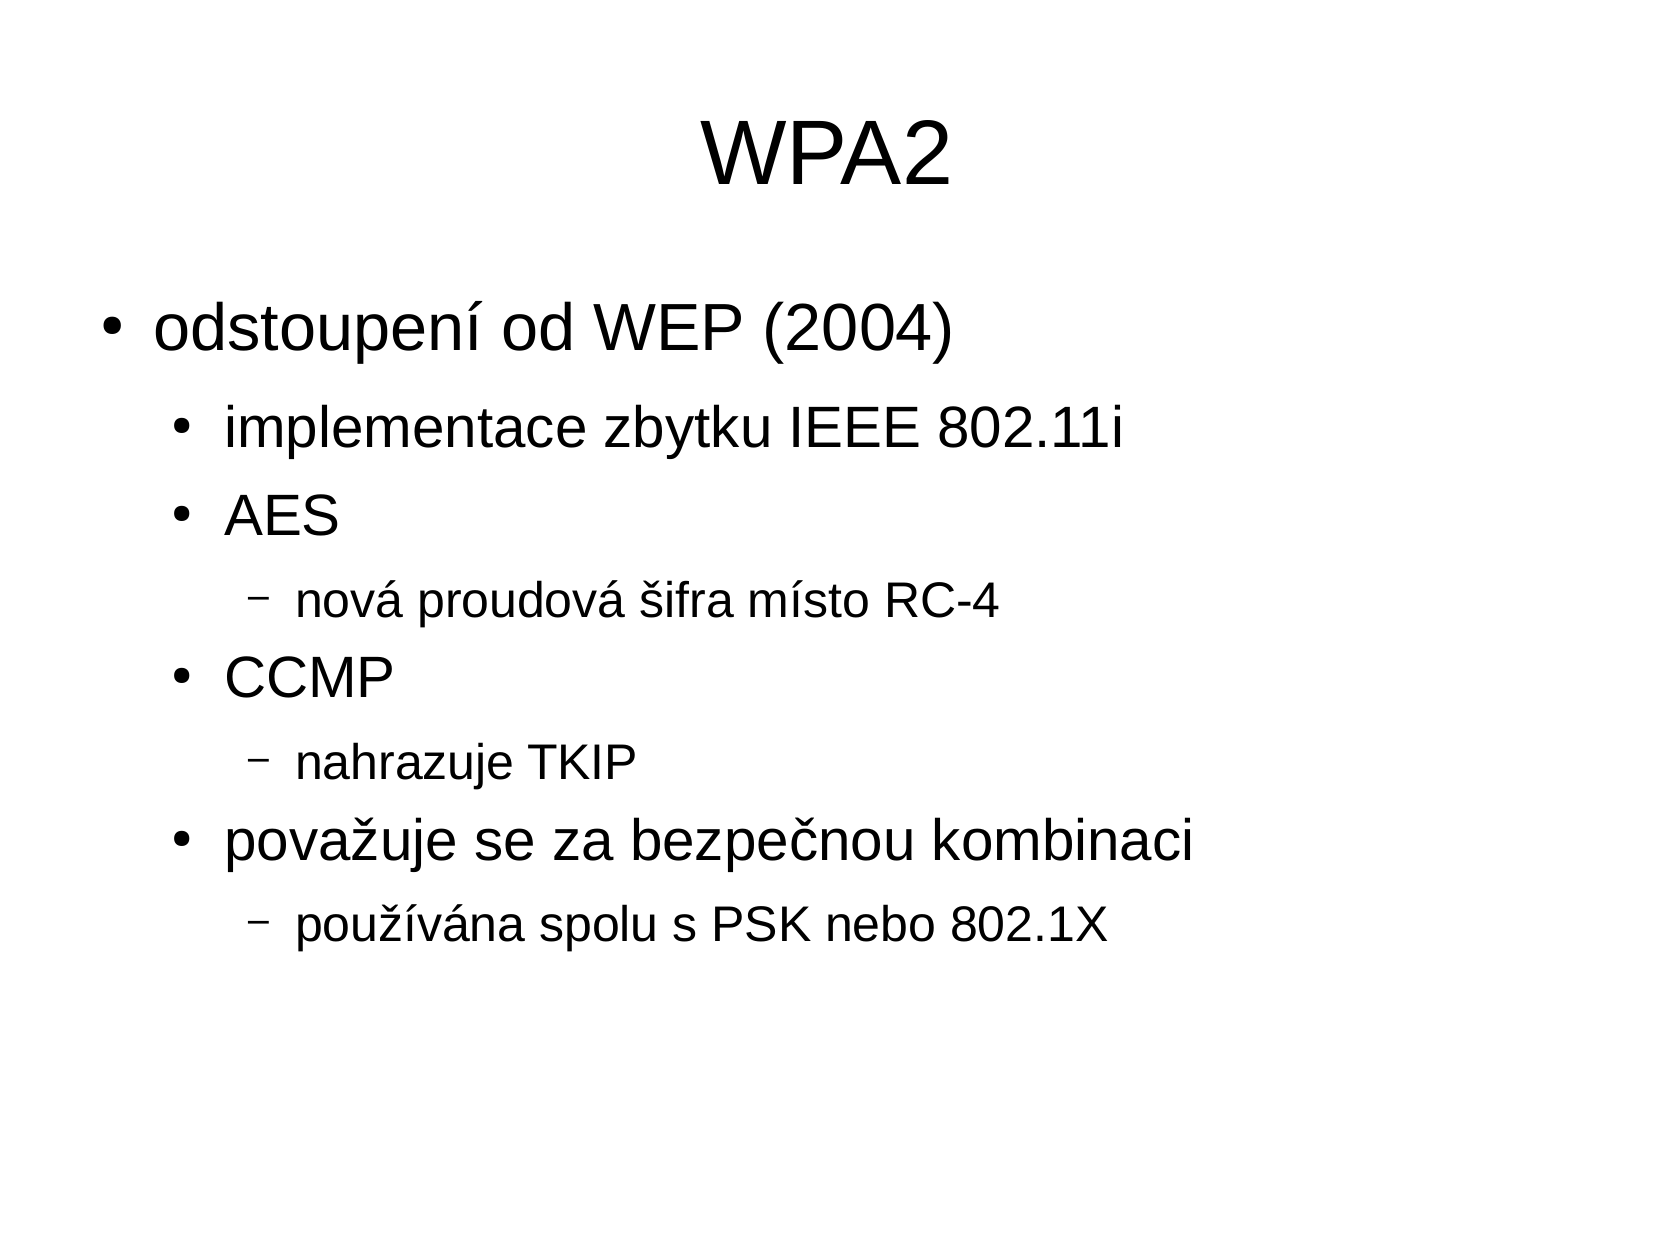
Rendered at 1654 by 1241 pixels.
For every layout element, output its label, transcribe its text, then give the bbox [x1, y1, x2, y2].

title WPA2 [82, 49, 1571, 257]
list odstoupení od WEP (2004) implementace zbytku IEEE 802.11i AES nová proudová šifra místo RC-4 CCMP nahrazuje TKIP považuje se za bezpečnou kombinaci používána spolu s PSK nebo 802.1X [82, 290, 1571, 1109]
